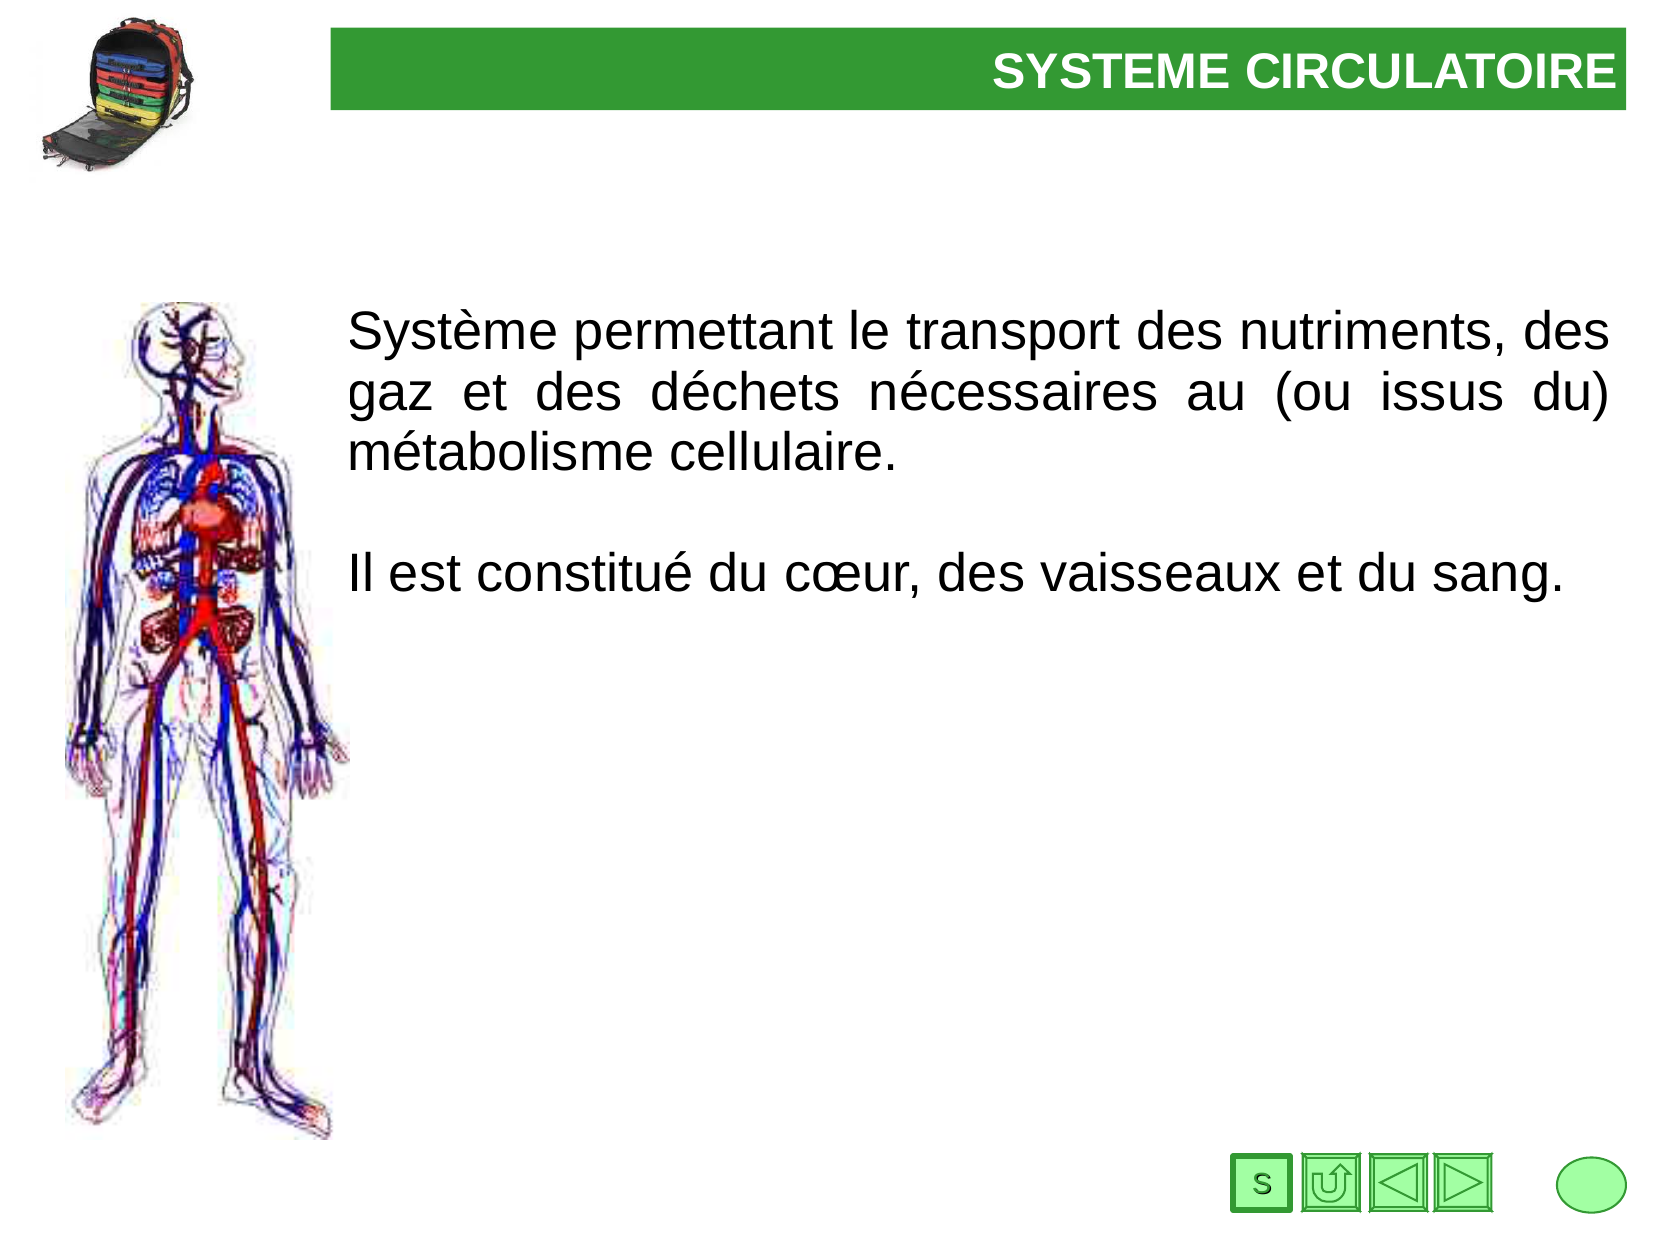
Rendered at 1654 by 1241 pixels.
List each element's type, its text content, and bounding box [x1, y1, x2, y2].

text_box Système permettant le transport des nutriments, des gaz et des déchets nécessaires au (ou issus du) métabolisme cellulaire. Il est constitué du cœur, des vaisseaux et du sang. [332, 292, 1628, 612]
text_box [1556, 1157, 1626, 1213]
picture [65, 302, 350, 1140]
picture [29, 5, 201, 183]
title SYSTEME CIRCULATOIRE [331, 35, 1619, 107]
